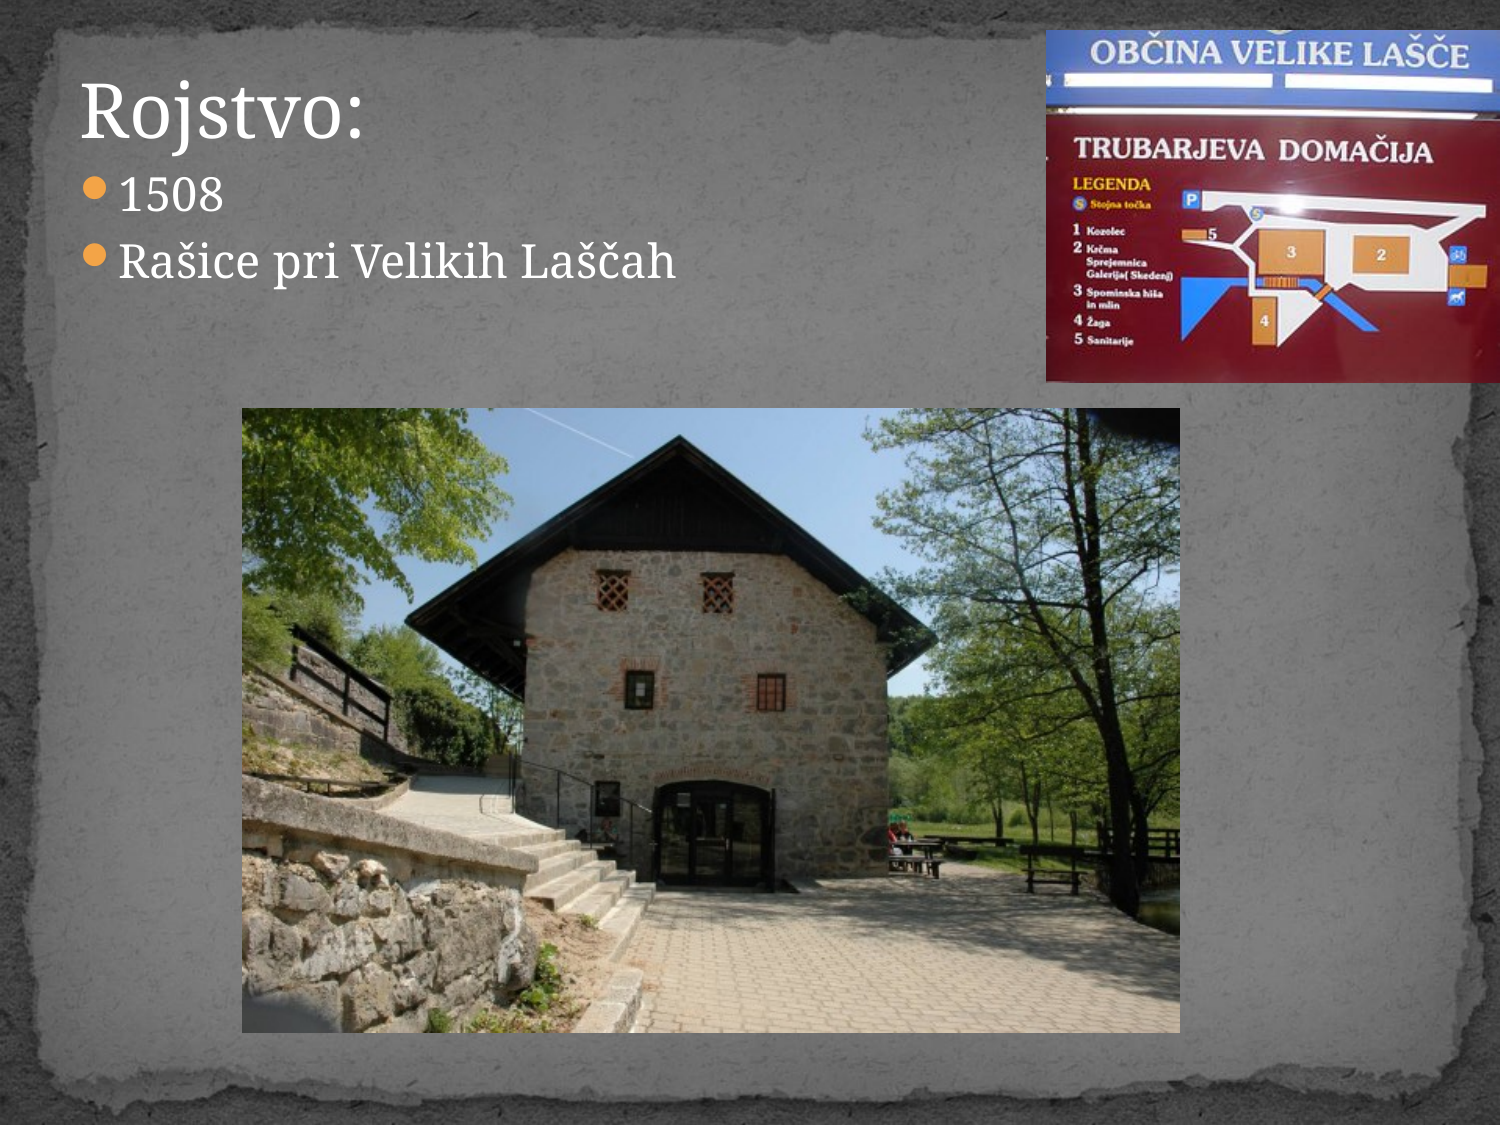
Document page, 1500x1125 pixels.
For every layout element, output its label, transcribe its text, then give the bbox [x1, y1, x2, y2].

picture [0, 0, 1500, 1125]
list Rojstvo: 1508 Rašice pri Velikih Laščah [64, 54, 1046, 297]
